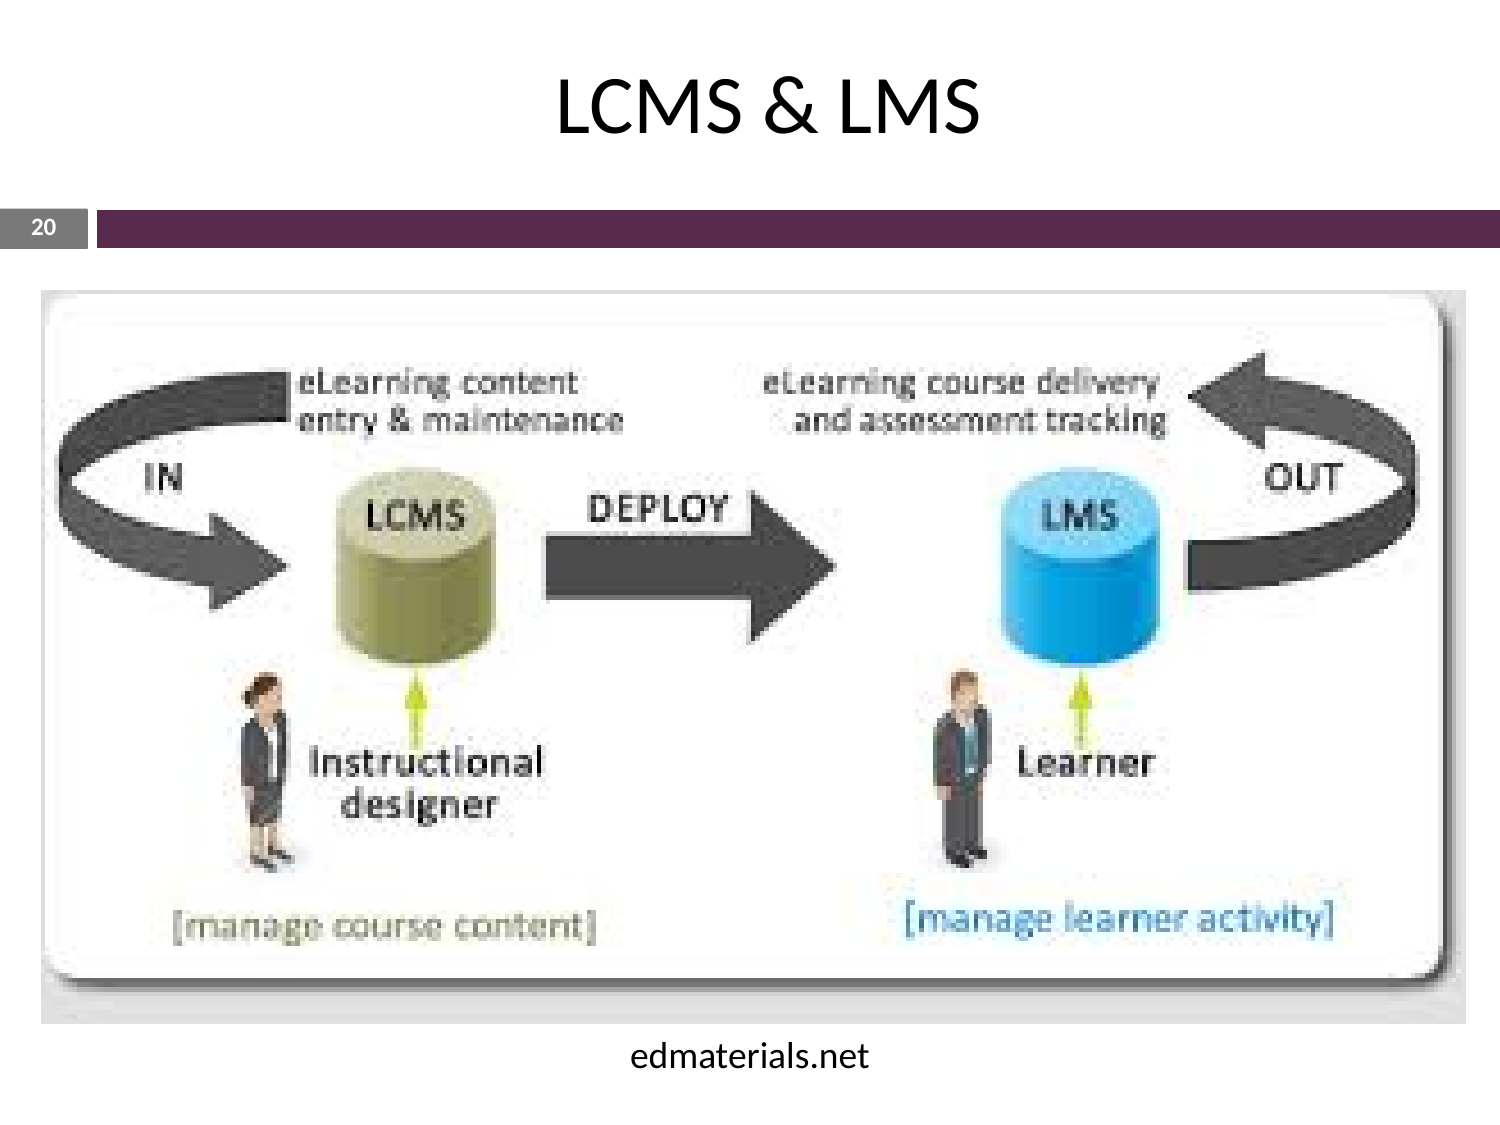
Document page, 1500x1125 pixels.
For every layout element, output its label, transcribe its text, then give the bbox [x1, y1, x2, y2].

title LCMS & LMS [100, 19, 1438, 182]
picture [41, 290, 1466, 1024]
text_box 20 [0, 208, 88, 249]
text_box edmaterials.net [615, 1023, 885, 1083]
